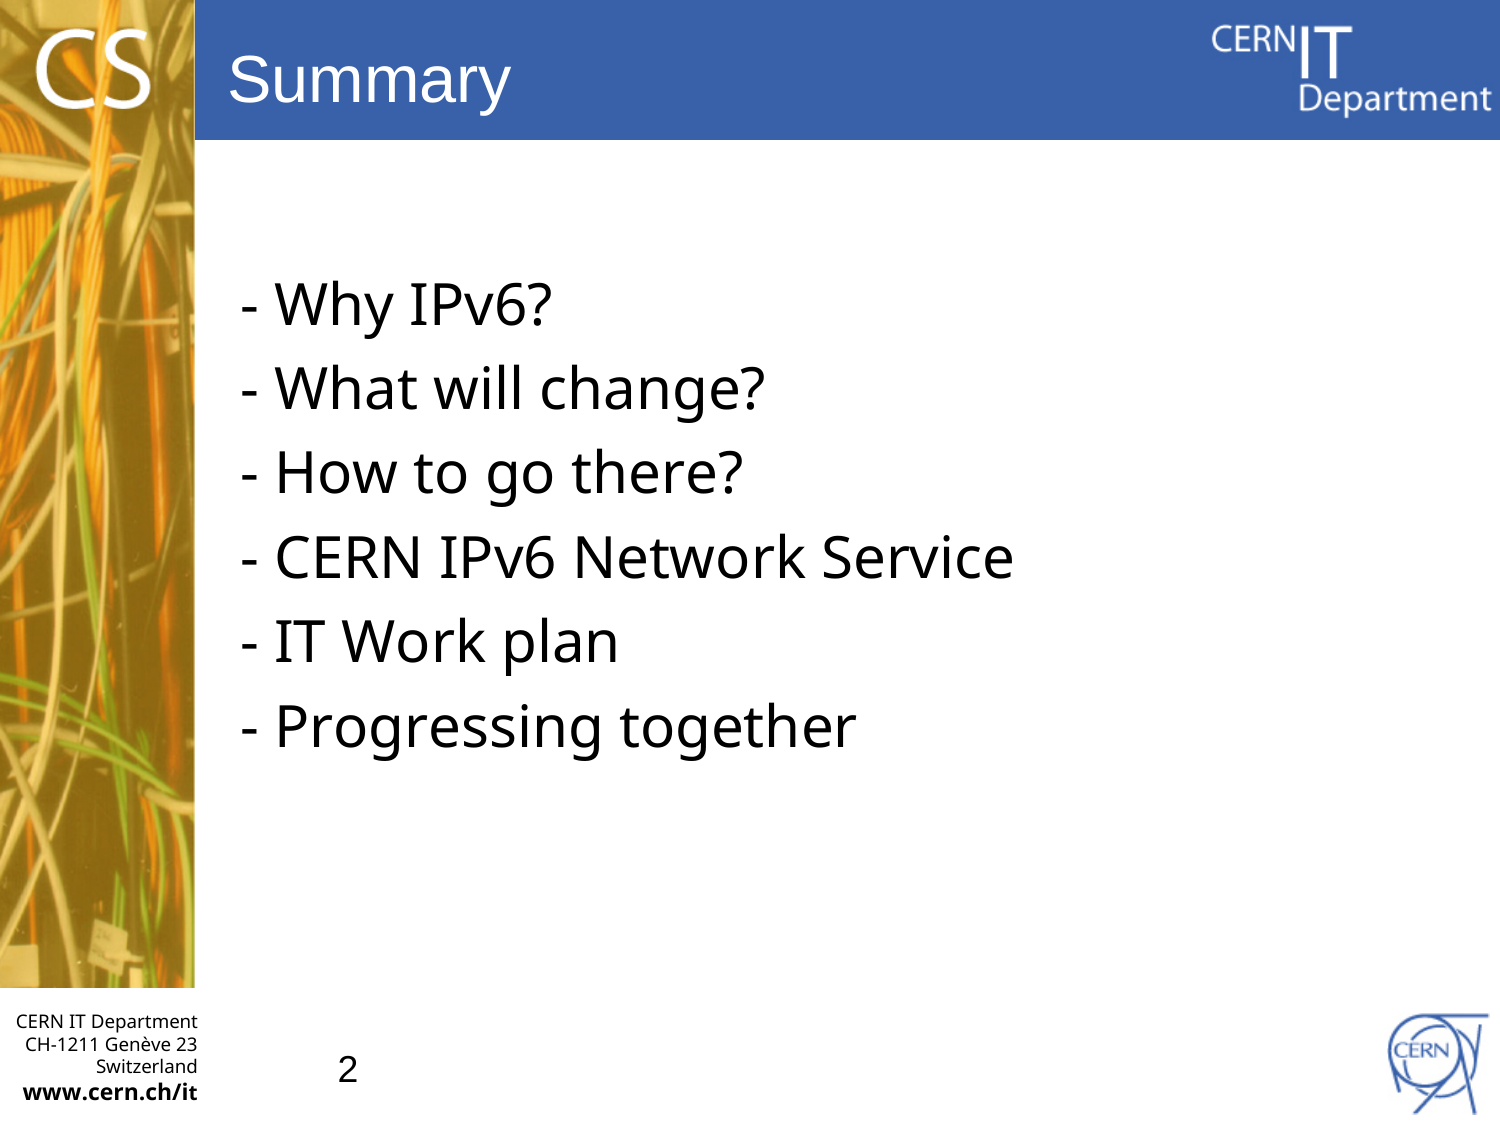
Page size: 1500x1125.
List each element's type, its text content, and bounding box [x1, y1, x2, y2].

picture [1387, 1012, 1490, 1115]
picture [0, 0, 212, 988]
list - Why IPv6? - What will change? - How to go there? - CERN IPv6 Network Service - IT Work plan - Progressing together [224, 174, 1463, 1003]
title Summary [212, 0, 1126, 153]
picture [1126, 0, 1500, 140]
